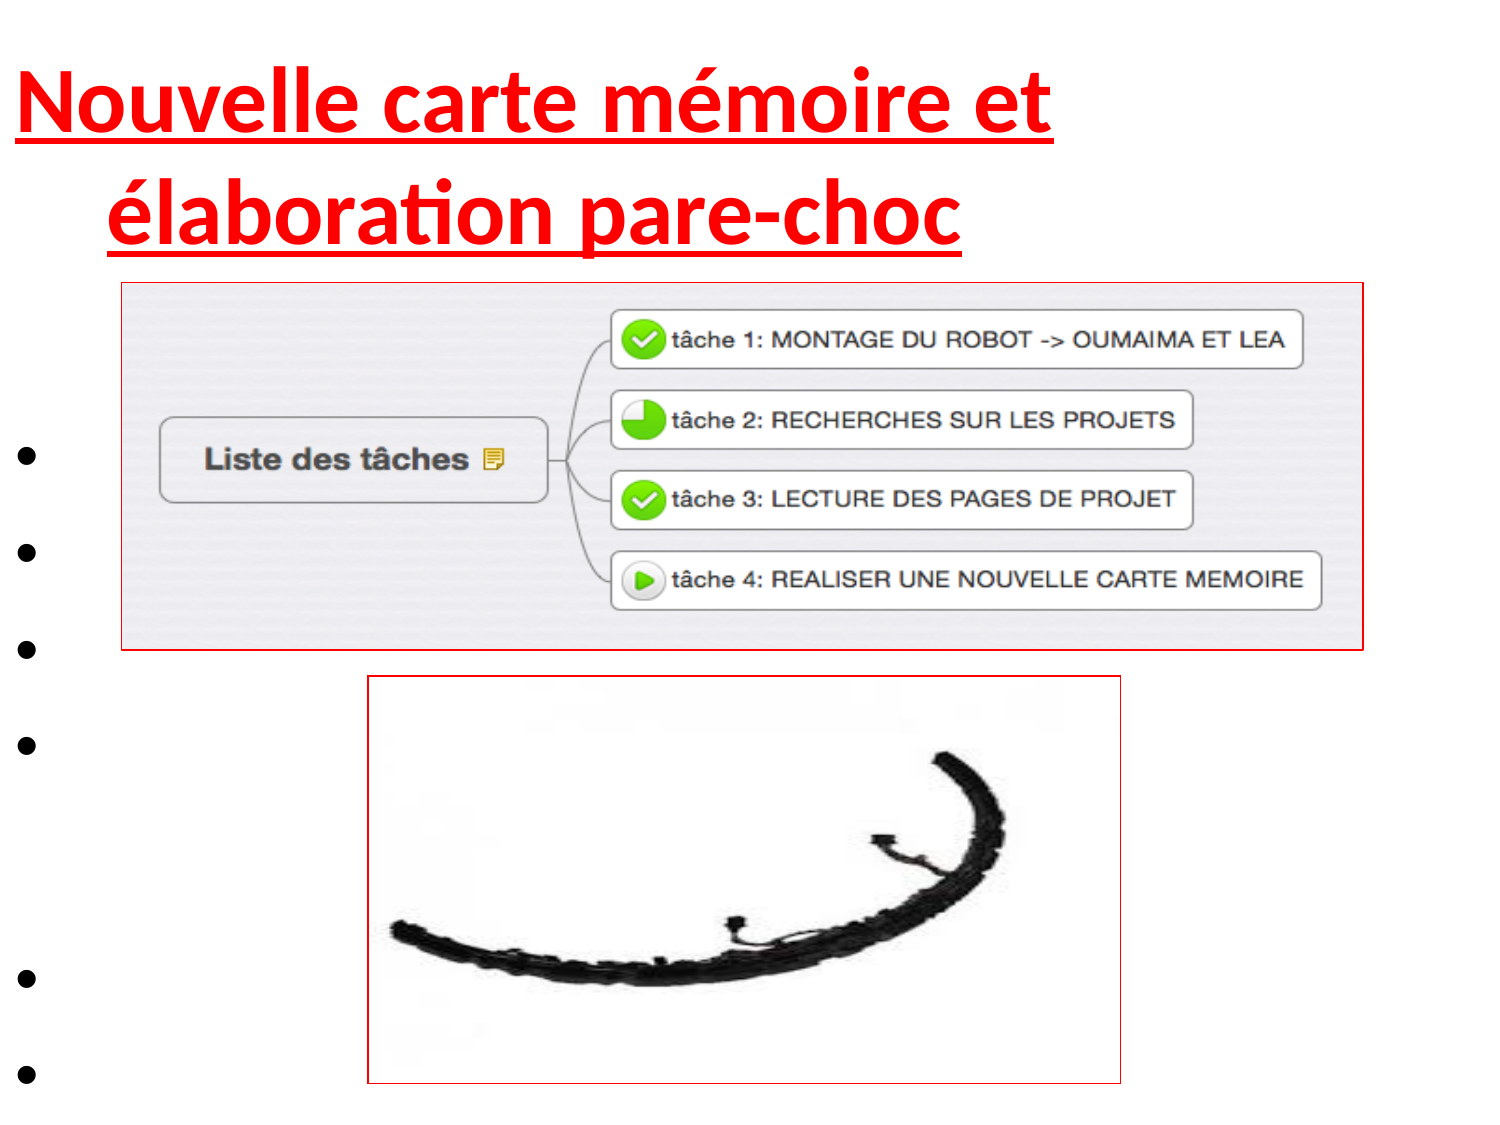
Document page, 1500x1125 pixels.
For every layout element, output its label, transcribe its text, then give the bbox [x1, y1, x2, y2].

list Nouvelle carte mémoire et élaboration pare-choc [0, 30, 1500, 1071]
picture [368, 676, 1120, 1083]
picture [122, 283, 1363, 650]
